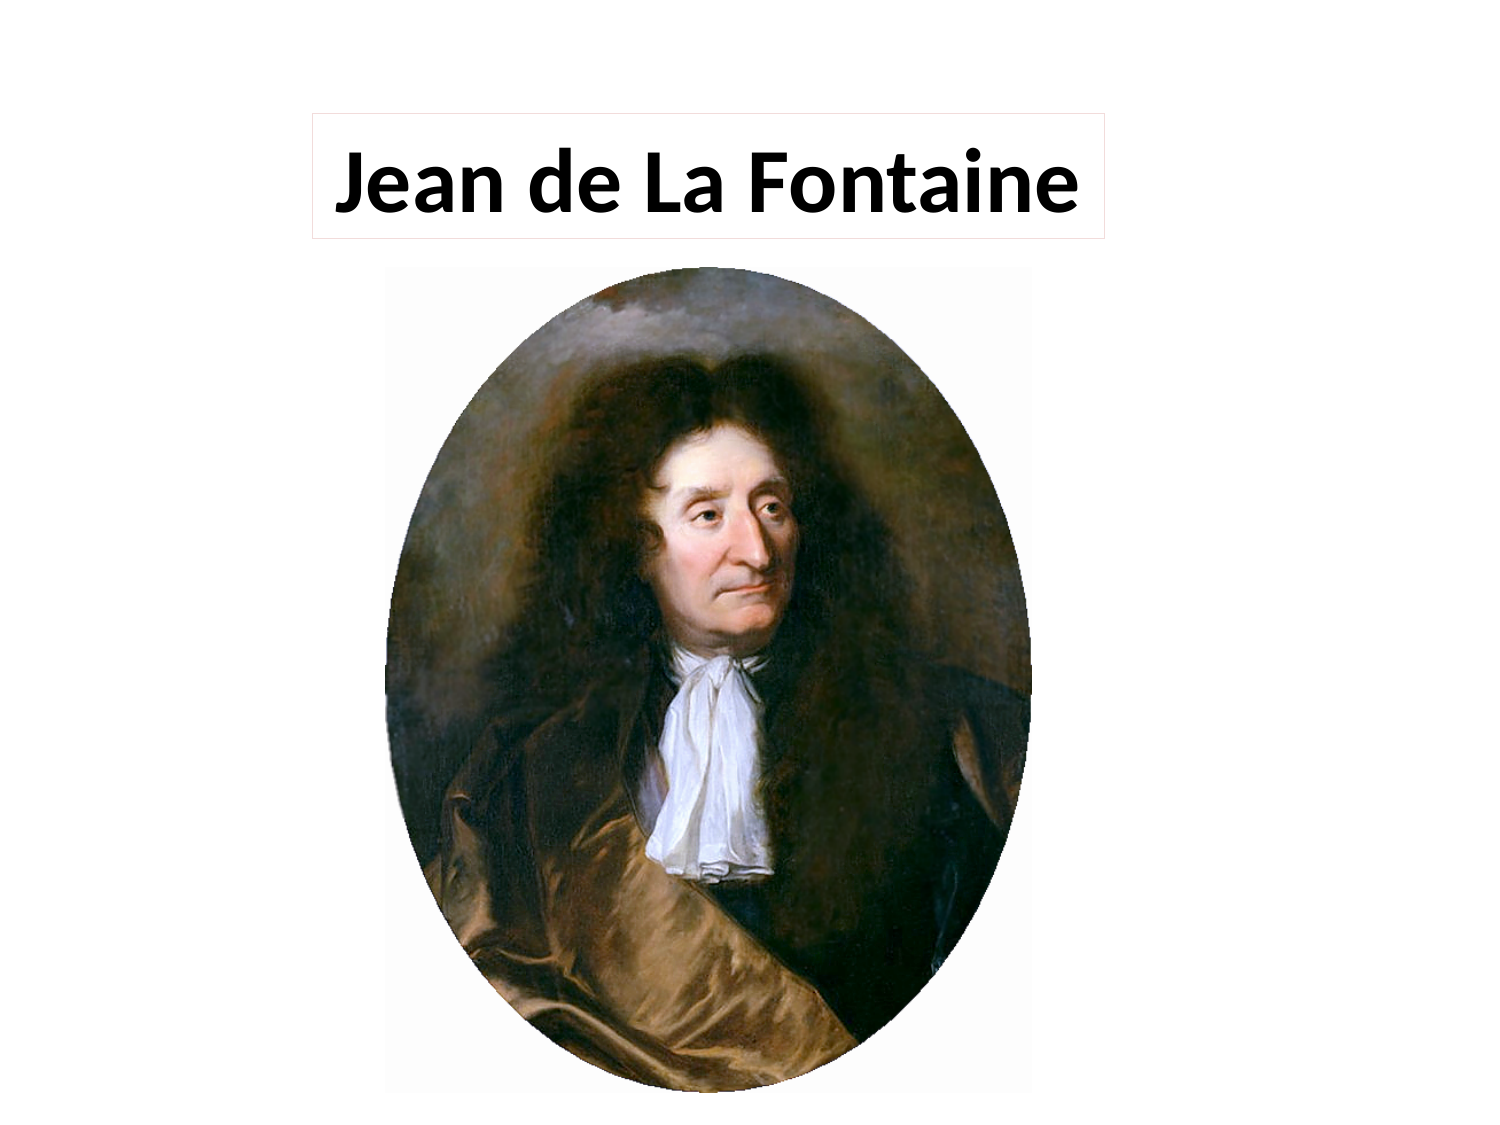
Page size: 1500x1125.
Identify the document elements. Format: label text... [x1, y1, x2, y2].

text_box Jean de La Fontaine [312, 113, 1105, 239]
picture [385, 267, 1032, 1093]
